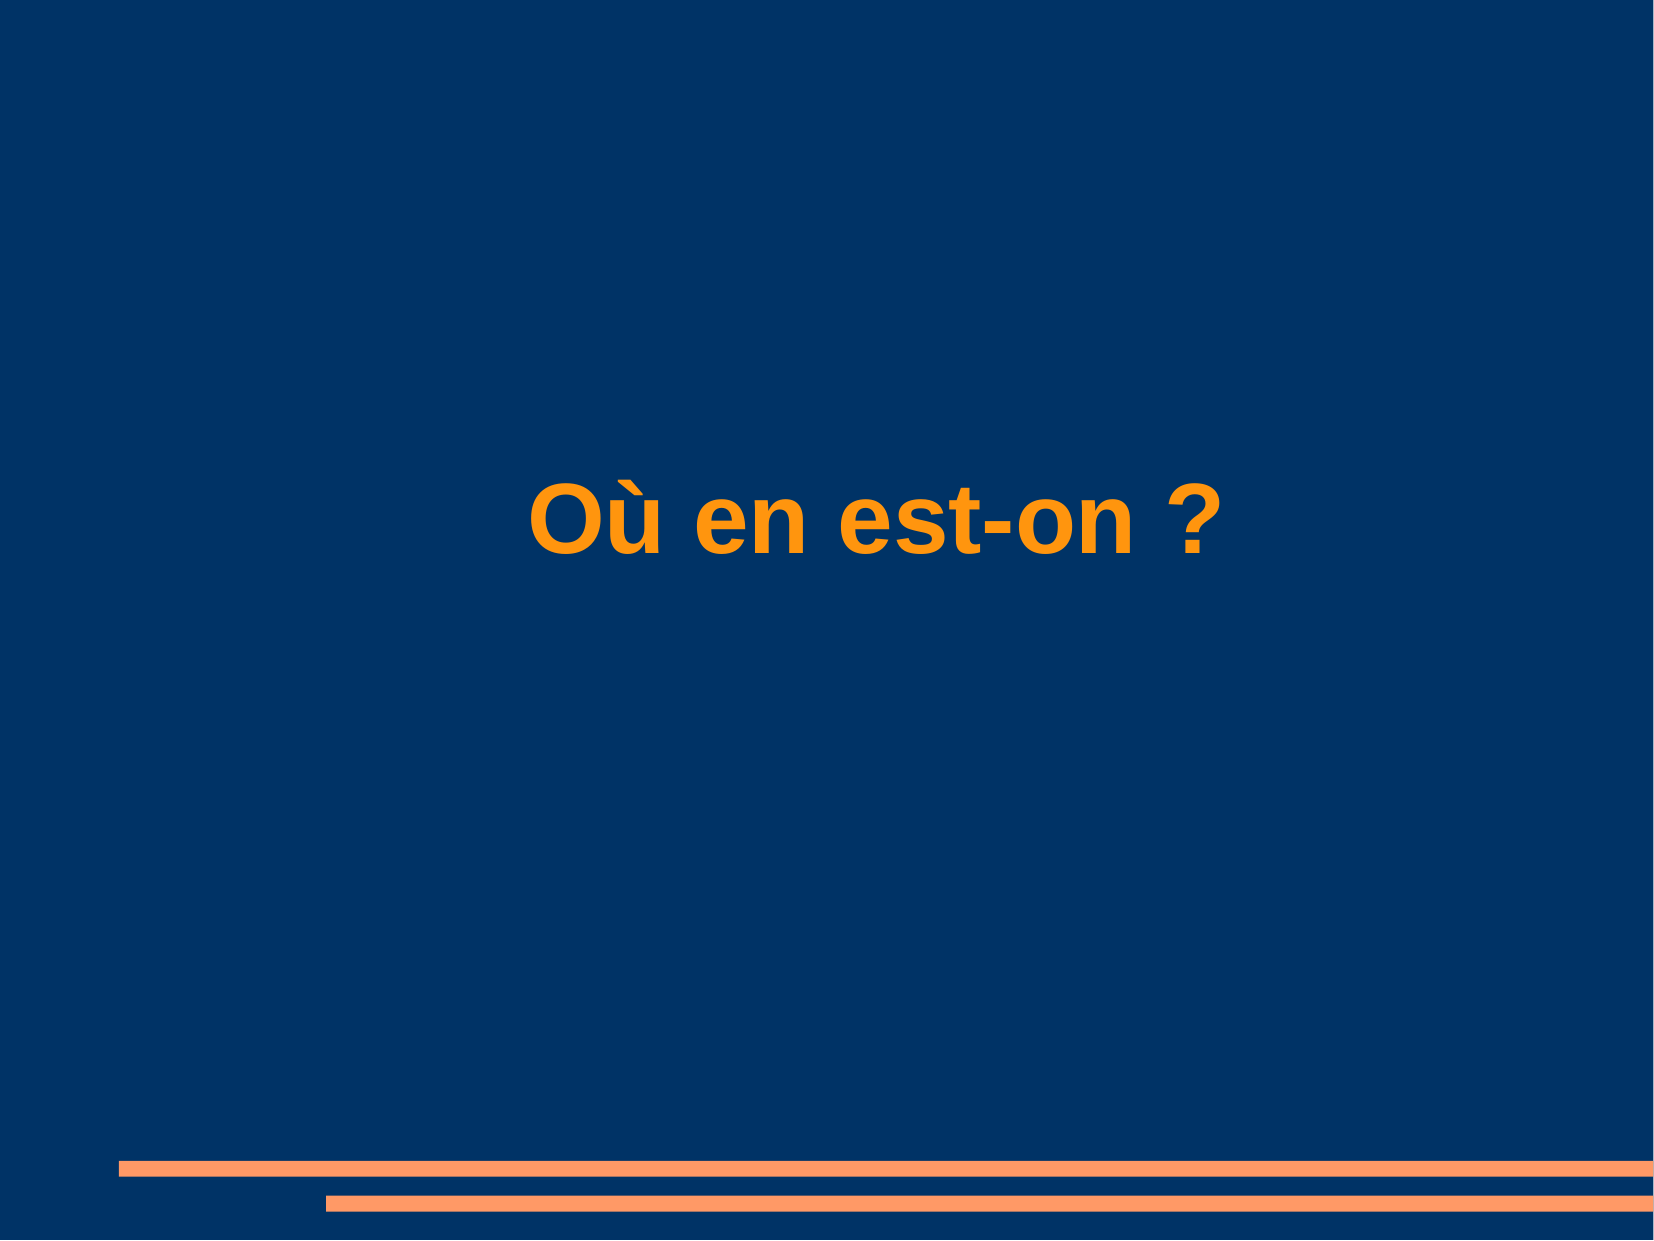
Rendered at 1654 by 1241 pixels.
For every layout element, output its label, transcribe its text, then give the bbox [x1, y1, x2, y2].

list Où en est-on ? [121, 322, 1561, 1132]
